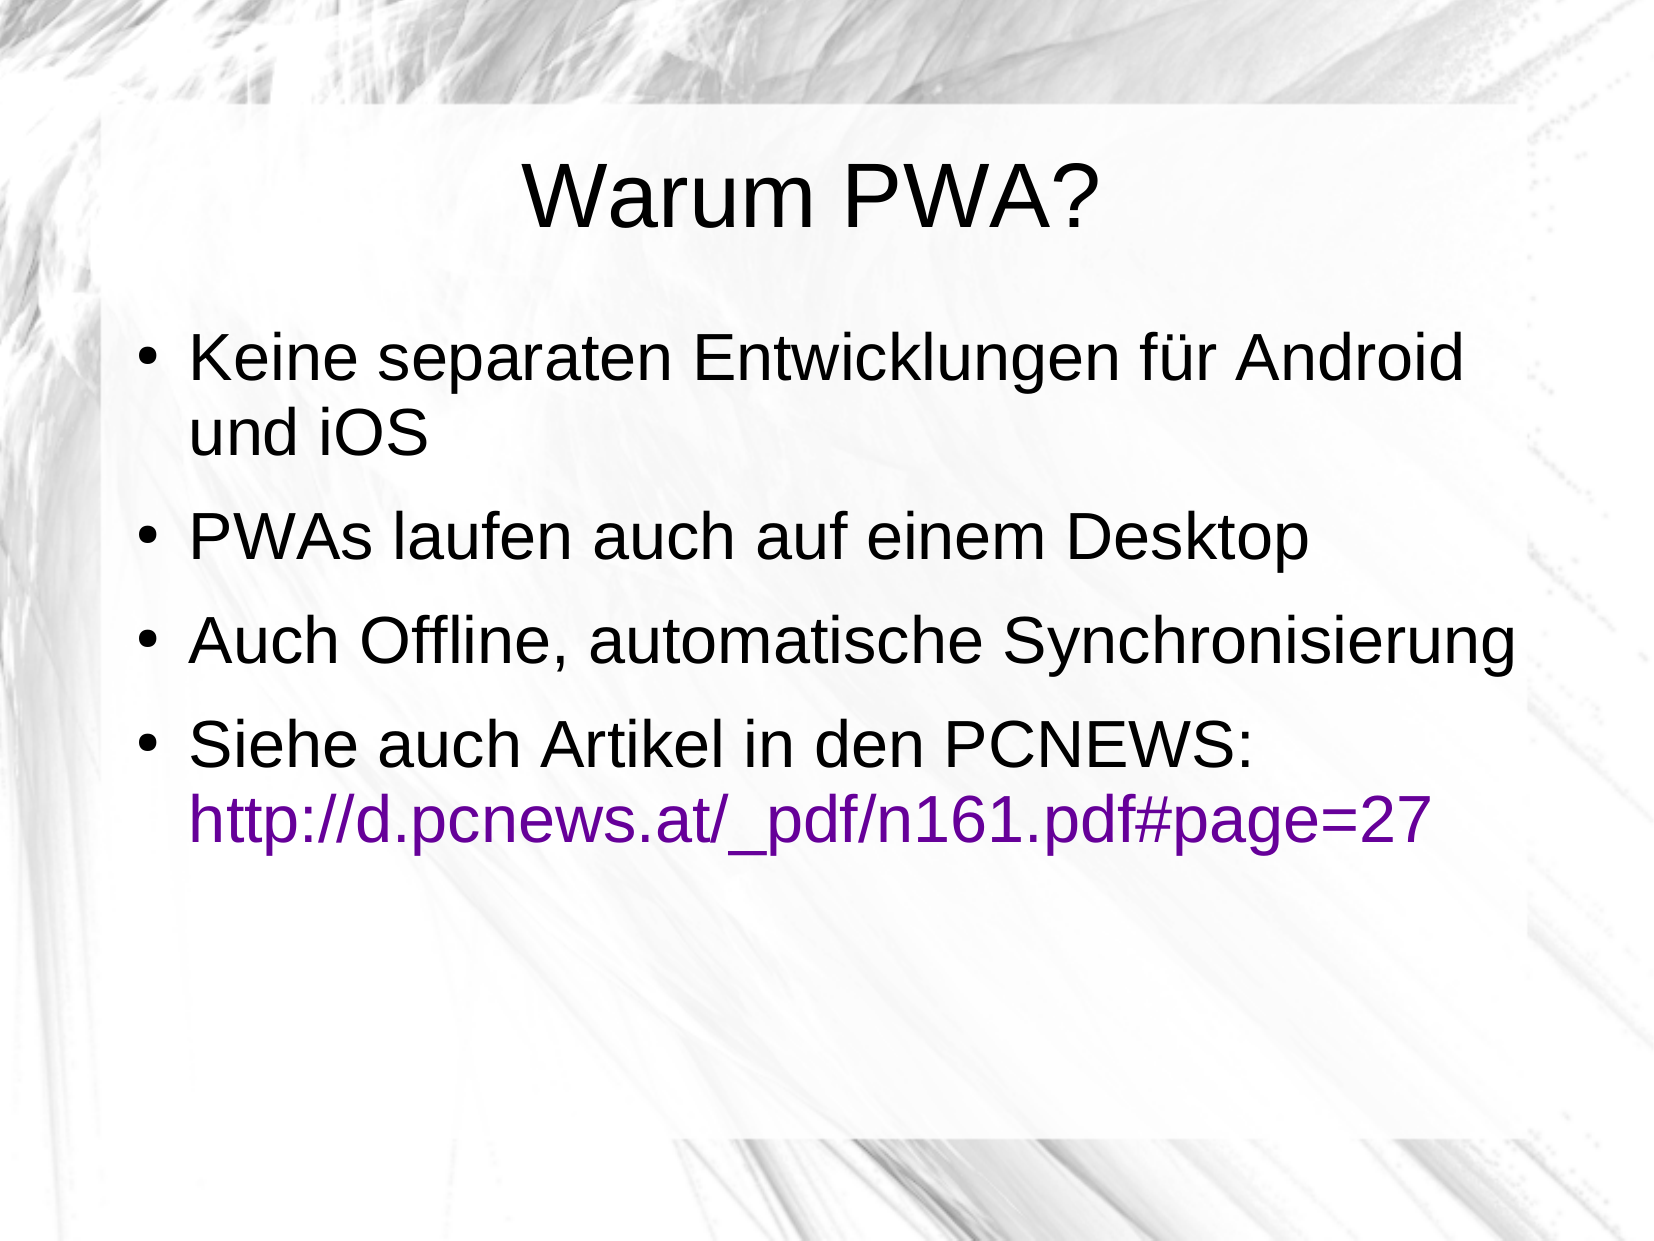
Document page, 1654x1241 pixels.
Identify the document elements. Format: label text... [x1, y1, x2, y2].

title Warum PWA? [118, 112, 1506, 281]
list Keine separaten Entwicklungen für Android und iOS PWAs laufen auch auf einem Desktop Auch Offline, automatische Synchronisierung Siehe auch Artikel in den PCNEWS: http://d.pcnews.at/_pdf/n161.pdf#page=27 [118, 319, 1571, 1066]
picture [0, 0, 1654, 1241]
